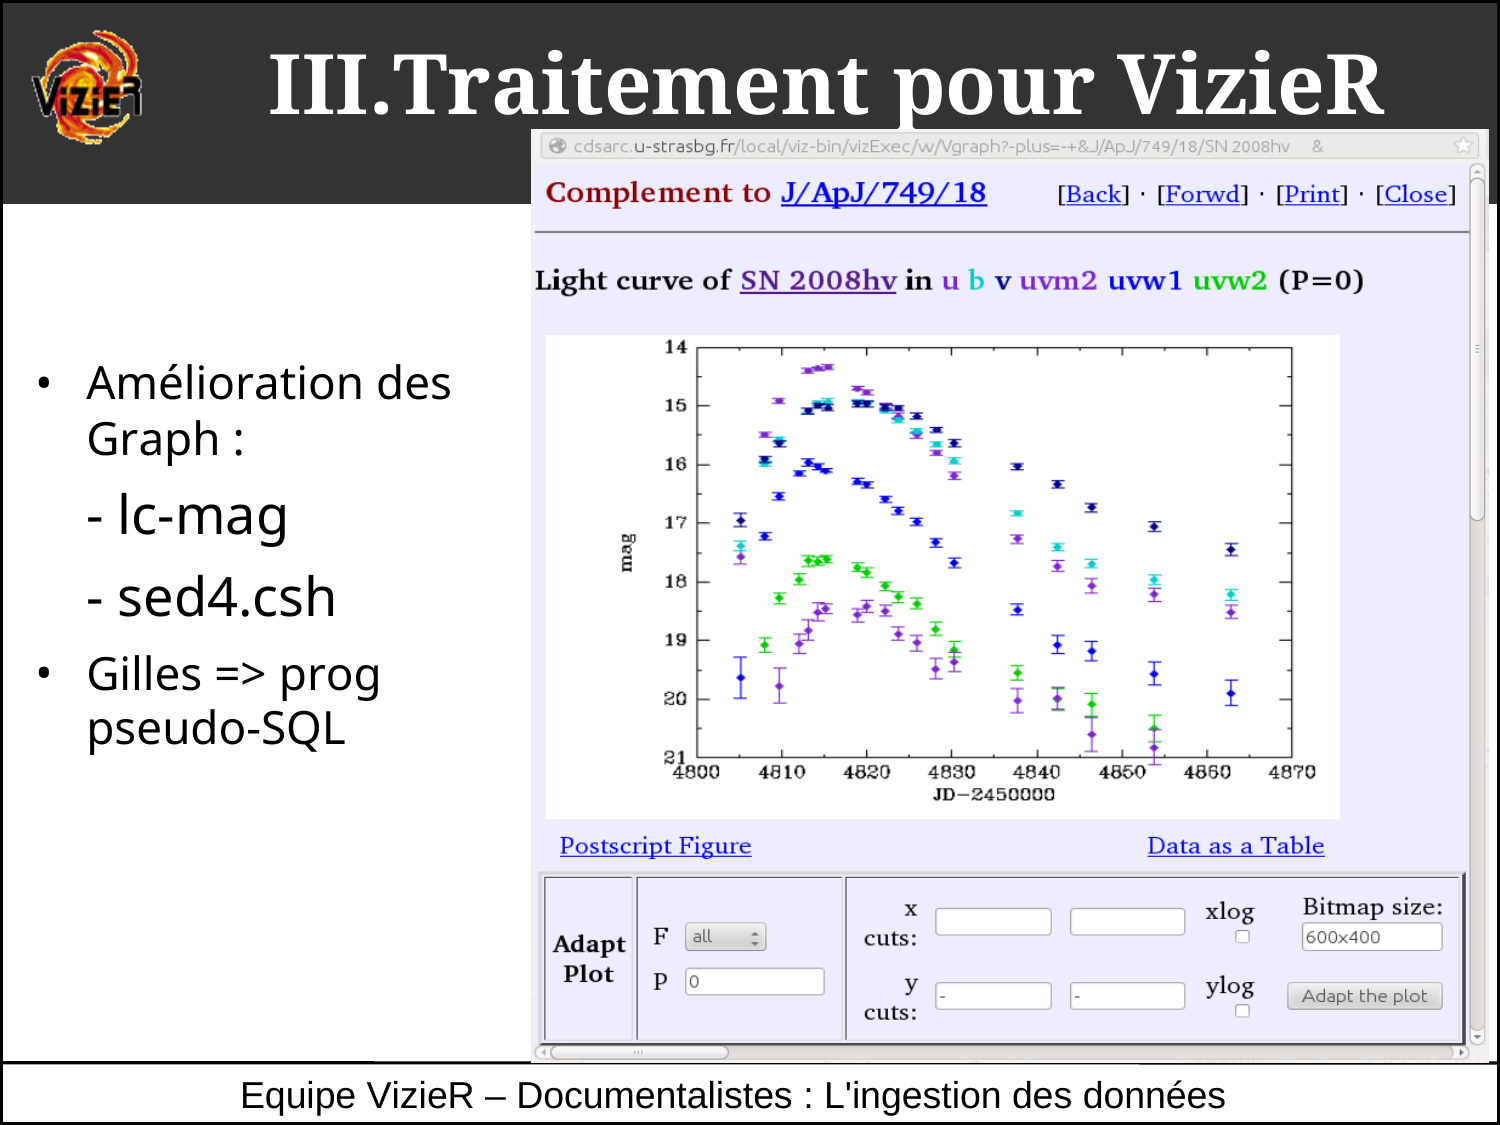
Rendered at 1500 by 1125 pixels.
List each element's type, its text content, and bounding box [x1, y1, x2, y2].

picture [531, 129, 1489, 1063]
title III.Traitement pour VizieR [177, 0, 1477, 178]
list Amélioration des Graph : - lc-mag - sed4.csh Gilles => prog pseudo-SQL [35, 354, 508, 935]
picture [29, 29, 148, 148]
